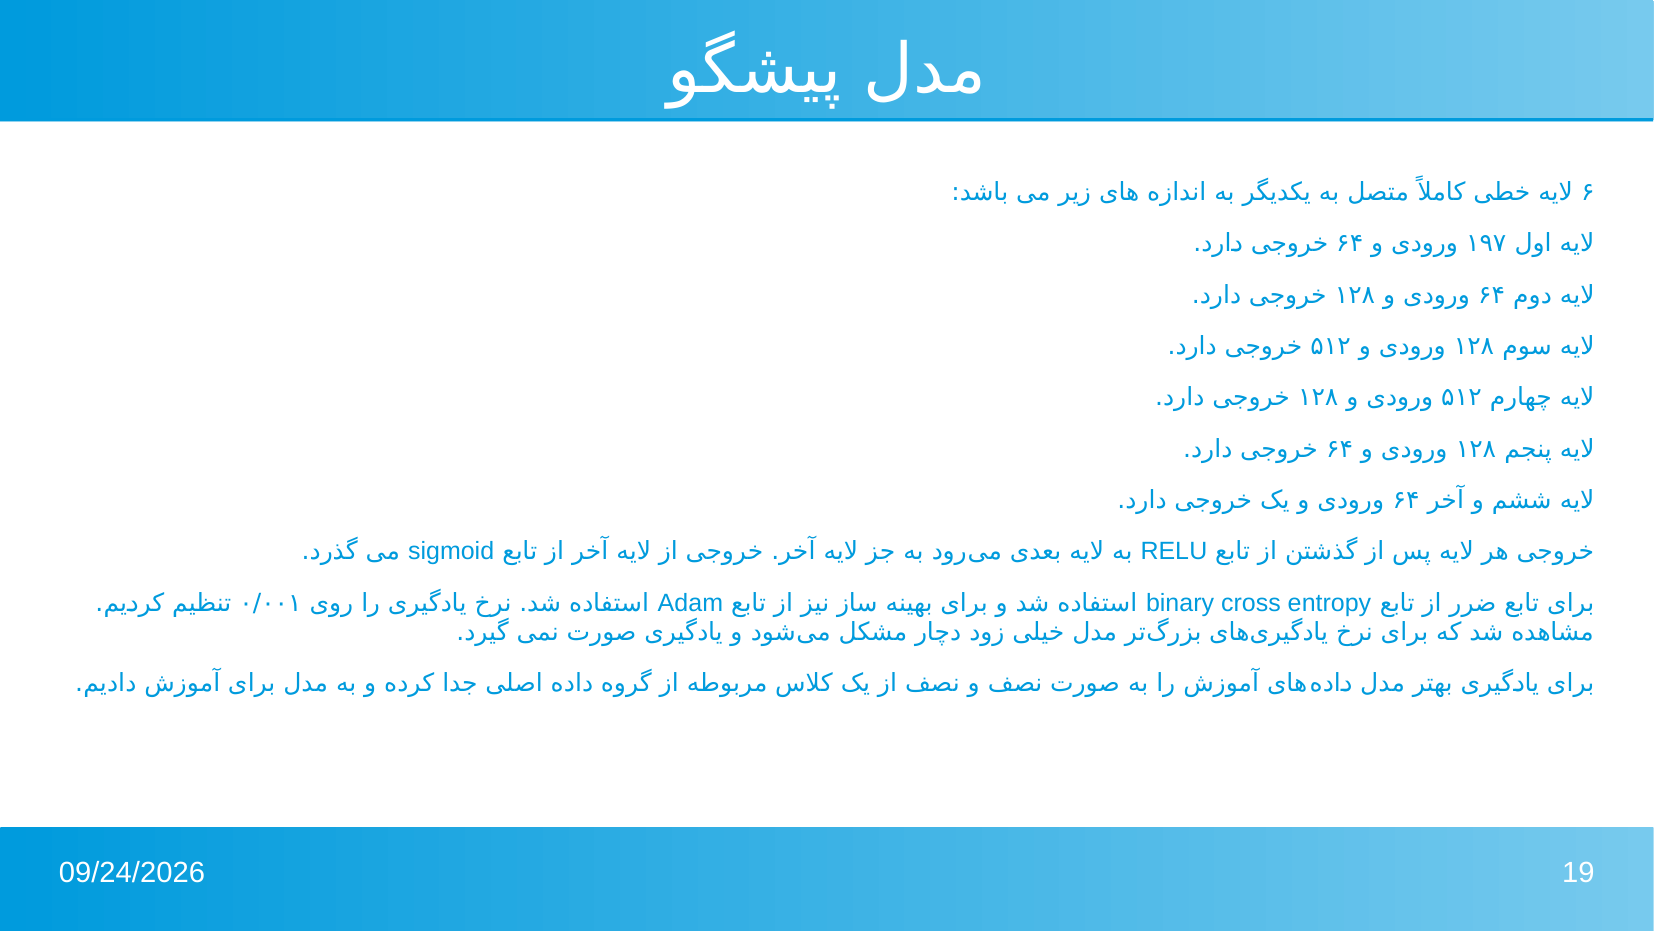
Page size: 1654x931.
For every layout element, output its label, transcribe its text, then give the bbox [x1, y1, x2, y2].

list ۶ لایه خطی کاملاً متصل به یکدیگر به اندازه های زیر می باشد: لایه اول ۱۹۷ ورودی و ۶۴ خروجی دارد. لایه دوم ۶۴ ورودی و ۱۲۸ خروجی دارد. لایه سوم ۱۲۸ ورودی و ۵۱۲ خروجی دارد. لایه چهارم ۵۱۲ ورودی و ۱۲۸ خروجی دارد. لایه پنجم ۱۲۸ ورودی و ۶۴ خروجی دارد. لایه ششم و آخر ۶۴ ورودی و یک خروجی دارد. خروجی هر لایه پس از گذشتن از تابع RELU به لایه بعدی می‌رود به جز لایه آخر. خروجی از لایه آخر از تابع sigmoid می گذرد. برای تابع ضرر از تابع binary cross entropy استفاده شد و برای بهینه ساز نیز از تابع Adam استفاده شد. نرخ یادگیری را روی ۰/۰۰۱ تنظیم کردیم. مشاهده شد که برای نرخ یادگیری‌های بزرگ‌تر مدل خیلی زود دچار مشکل می‌شود و یادگیری صورت نمی گیرد. برای یادگیری بهتر مدل داده‌های آموزش را به صورت نصف و نصف از یک کلاس مربوطه از گروه داده اصلی جدا کرده و به مدل برای آموزش دادیم. [59, 177, 1595, 768]
title مدل پیشگو [59, 29, 1595, 108]
